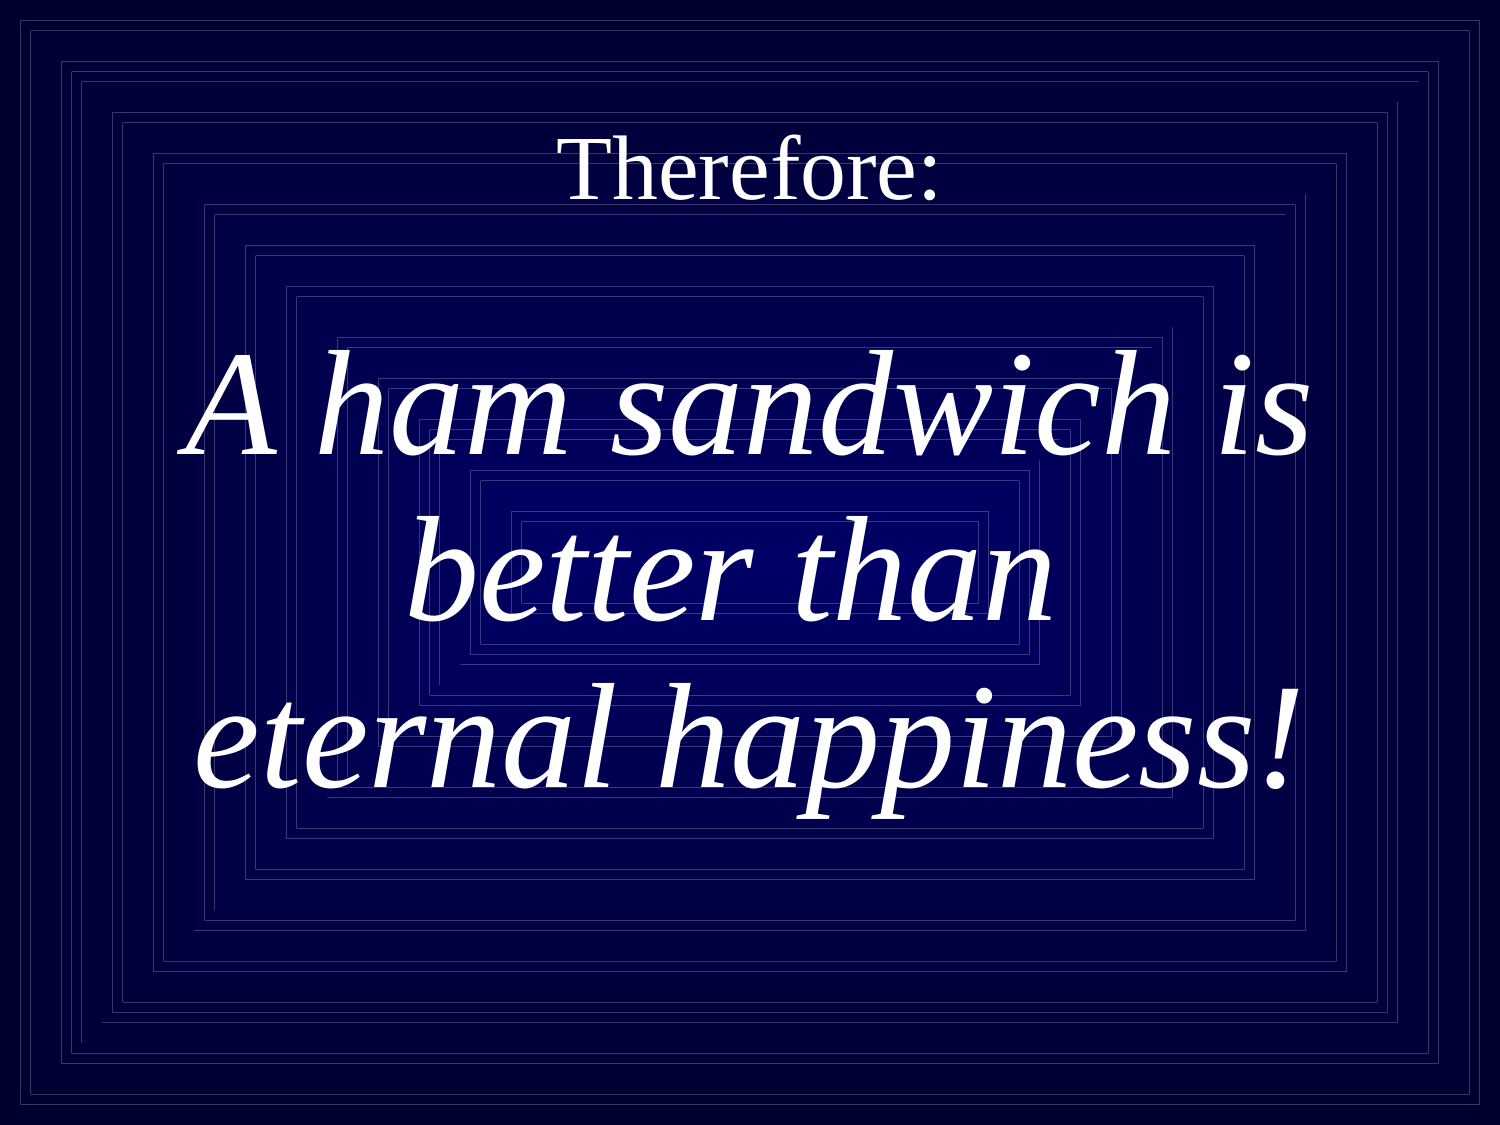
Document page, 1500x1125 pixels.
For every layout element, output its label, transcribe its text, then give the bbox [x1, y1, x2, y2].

title Therefore: A ham sandwich is better than eternal happiness! [111, 0, 1389, 1037]
